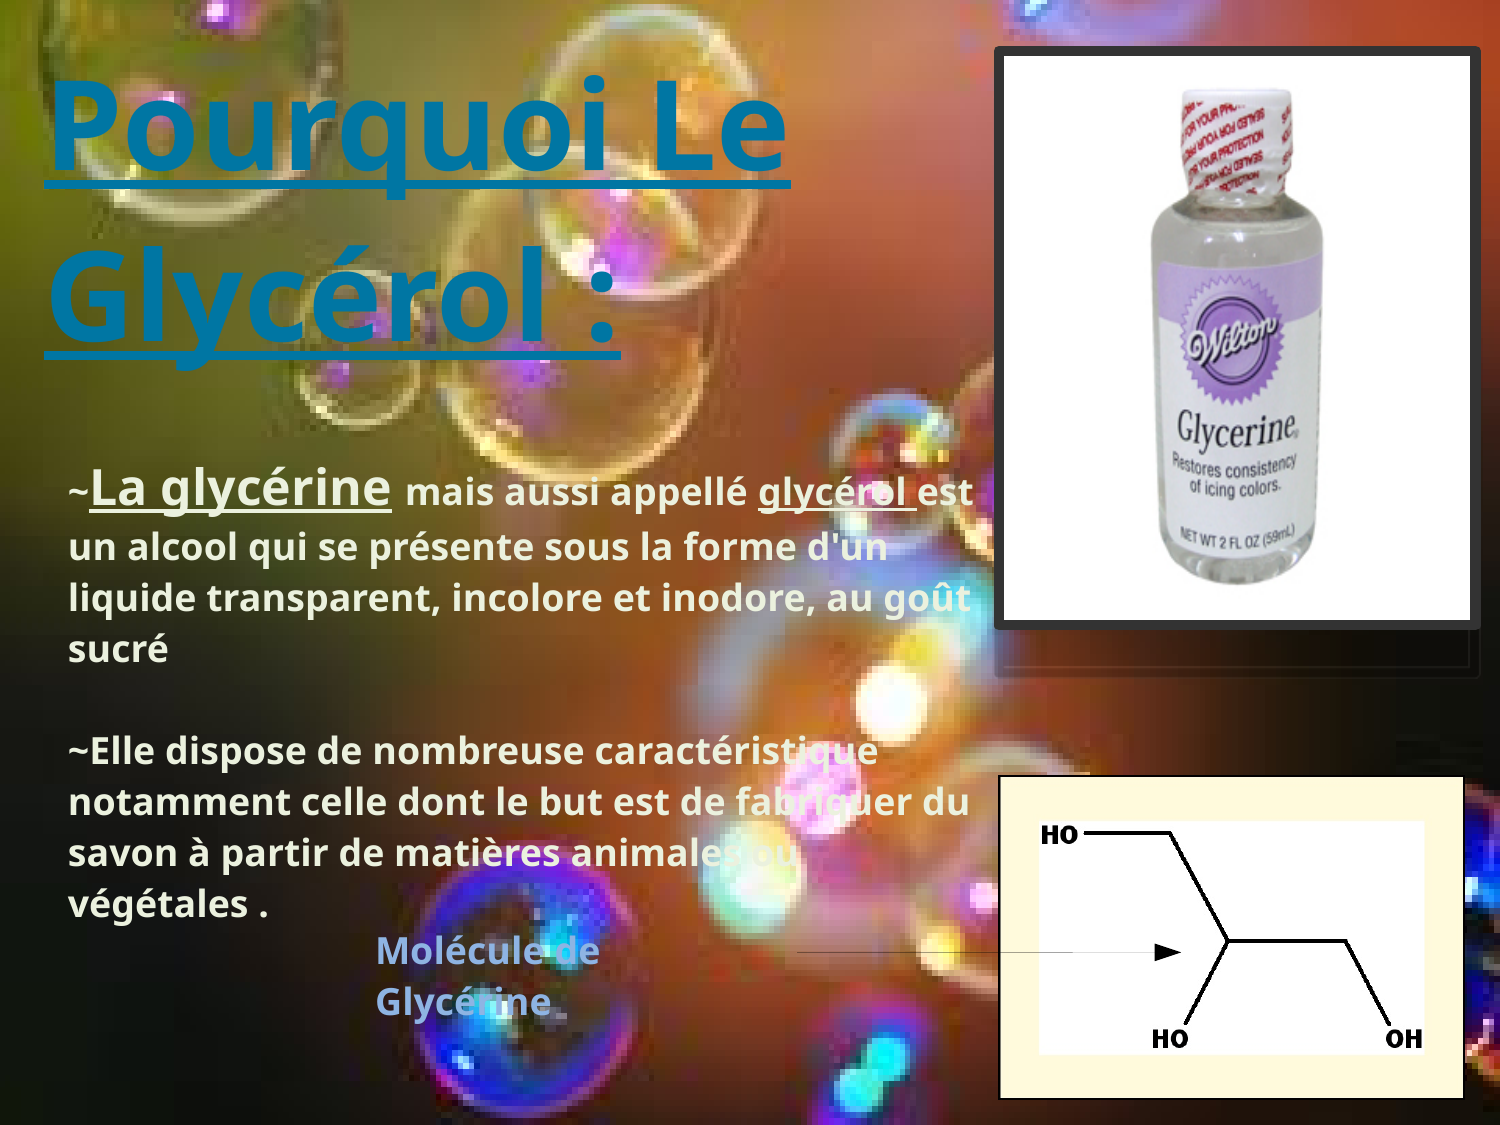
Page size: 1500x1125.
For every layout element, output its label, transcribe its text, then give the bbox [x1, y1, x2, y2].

text_box ~La glycérine mais aussi appellé glycérol est un alcool qui se présente sous la forme d'un liquide transparent, incolore et inodore, au goût sucré ~Elle dispose de nombreuse caractéristique notamment celle dont le but est de fabriquer du savon à partir de matières animales ou végétales . [53, 444, 998, 949]
text_box Molécule de Glycérine [360, 916, 804, 985]
picture [0, 0, 1500, 1125]
text_box Pourquoi Le Glycérol : [29, 29, 975, 393]
